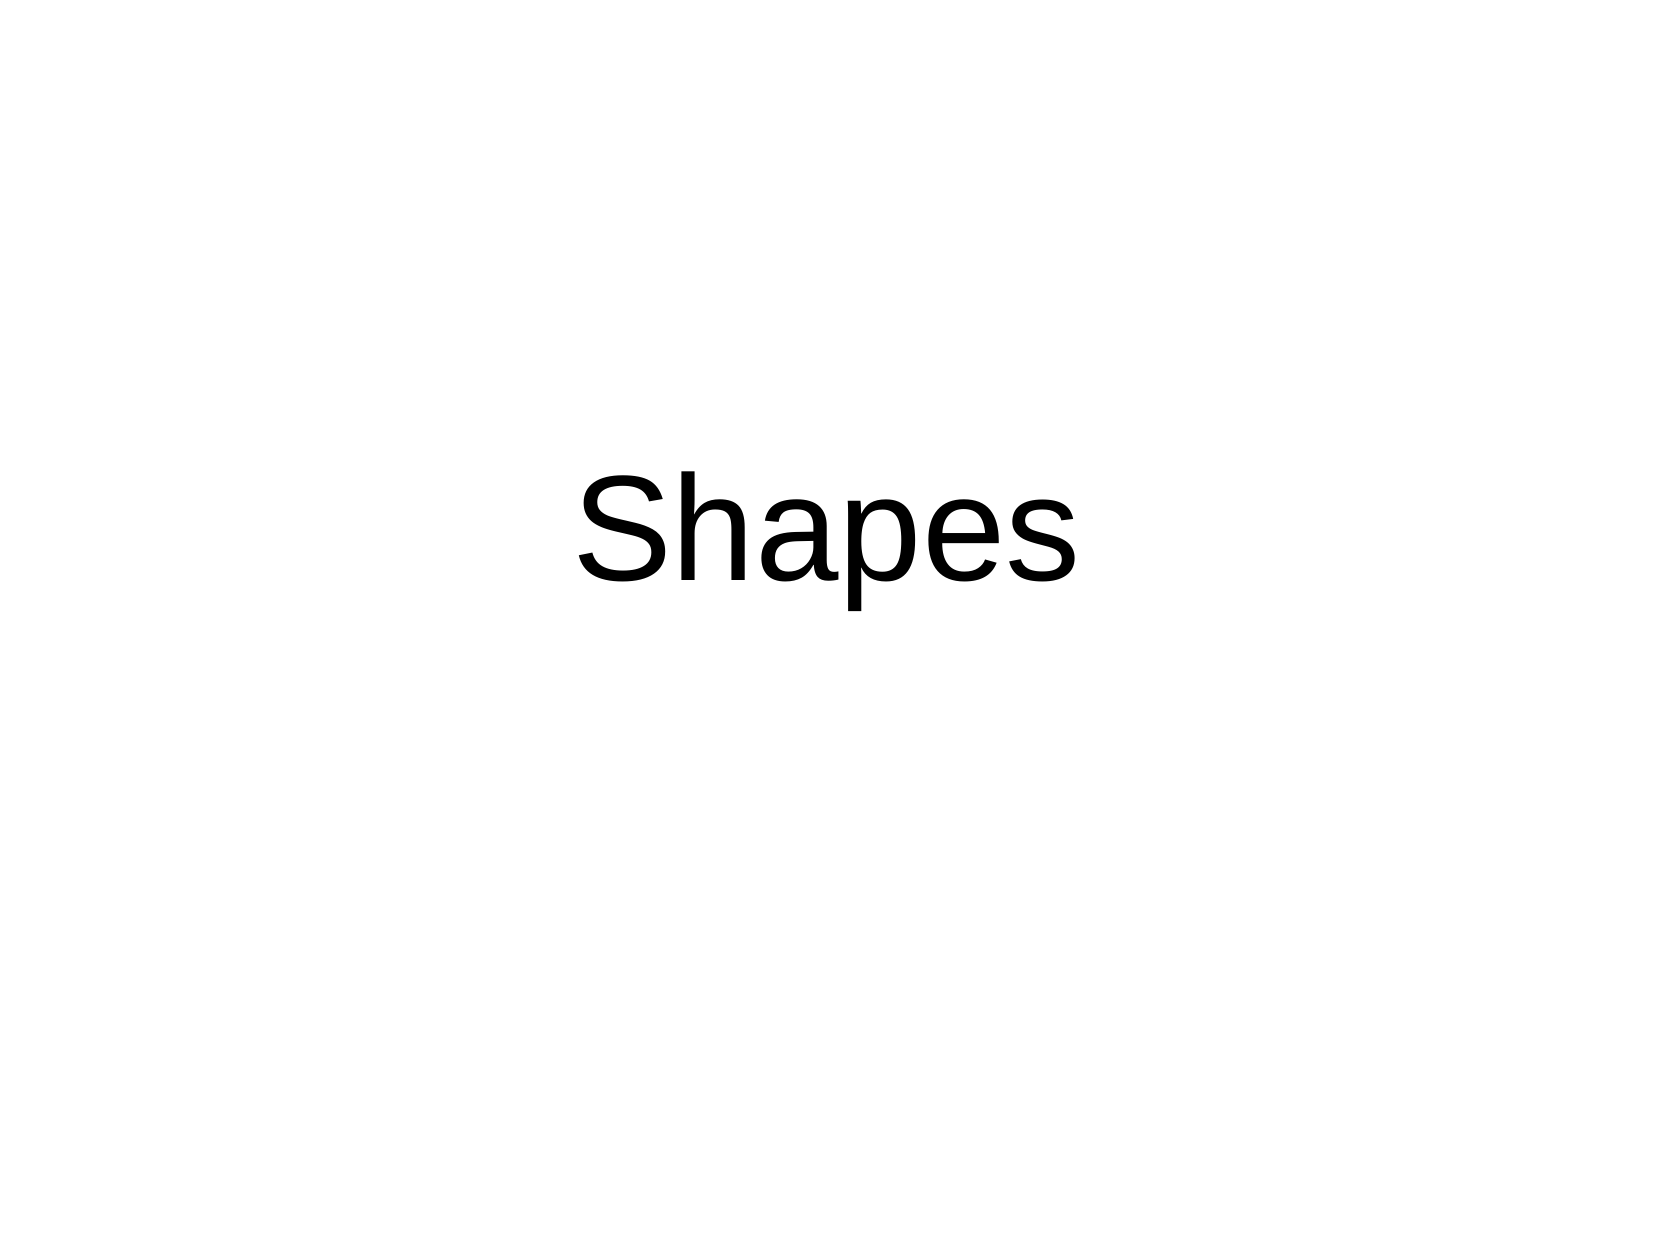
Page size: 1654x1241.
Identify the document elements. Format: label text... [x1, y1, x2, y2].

title Shapes [82, 421, 1571, 629]
